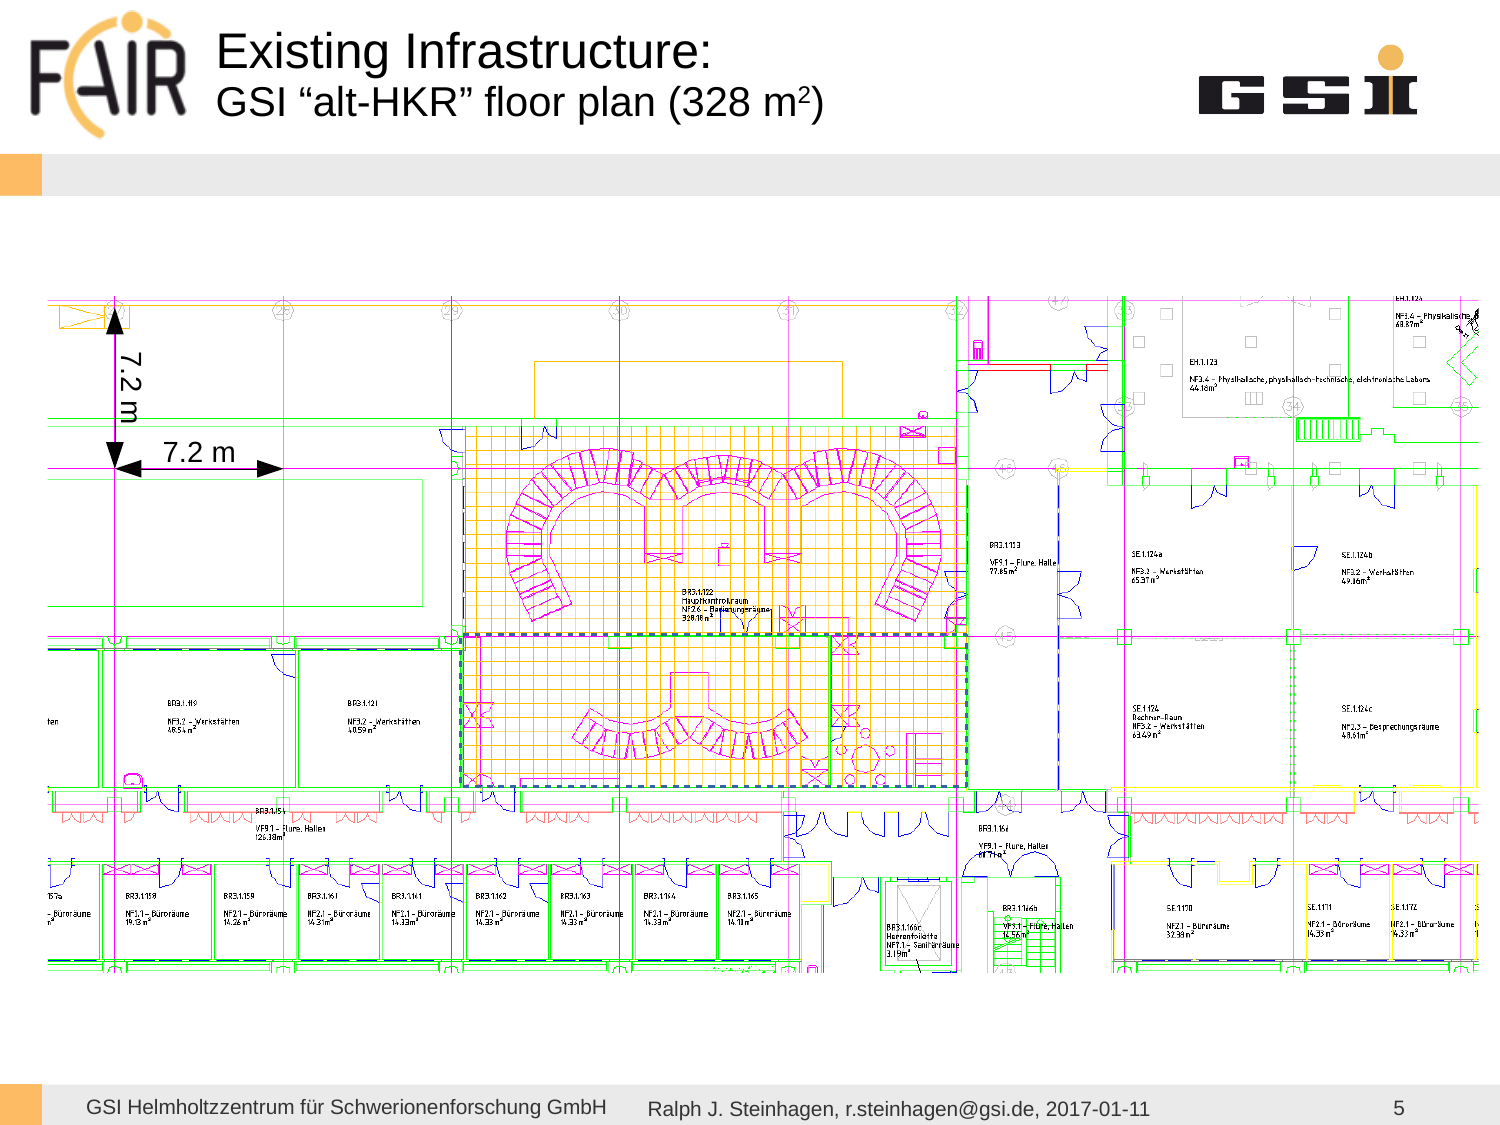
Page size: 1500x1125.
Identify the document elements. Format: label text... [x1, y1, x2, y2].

picture [1197, 42, 1419, 117]
picture [30, 9, 187, 141]
picture [47, 296, 1479, 973]
title Existing Infrastructure: GSI “alt-HKR” floor plan (328 m2) [215, 0, 1186, 150]
